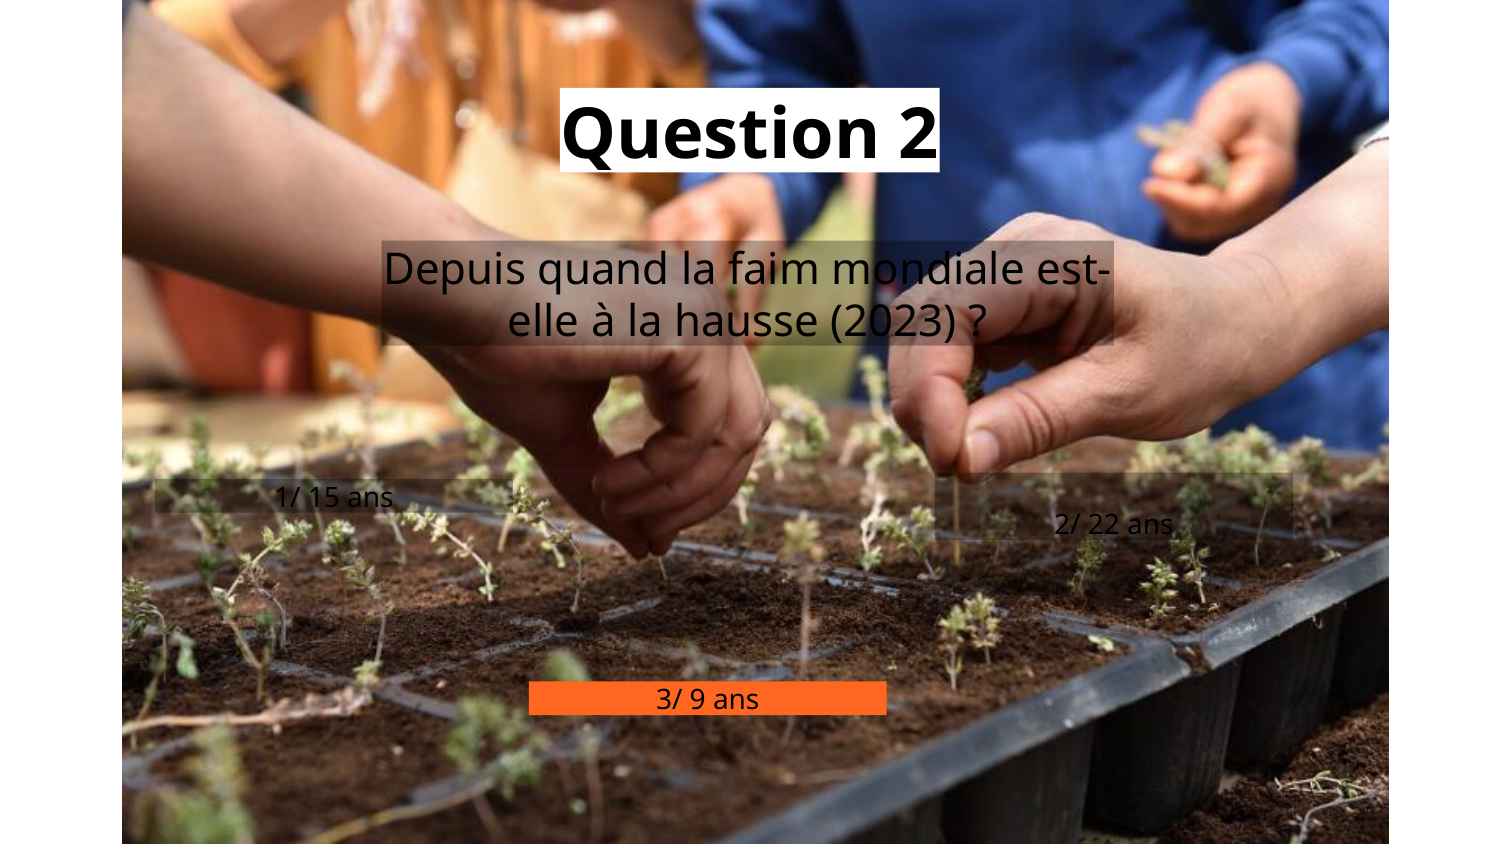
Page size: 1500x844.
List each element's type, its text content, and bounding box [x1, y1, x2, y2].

text_box 3/ 9 ans [528, 681, 887, 716]
text_box 1/ 15 ans [154, 478, 513, 513]
text_box Question 2 [559, 87, 940, 173]
picture [122, 0, 1389, 844]
text_box ​ 2/ 22 ans [934, 472, 1293, 541]
text_box Depuis quand la faim mondiale est-elle à la hausse (2023) ? [381, 240, 1114, 346]
